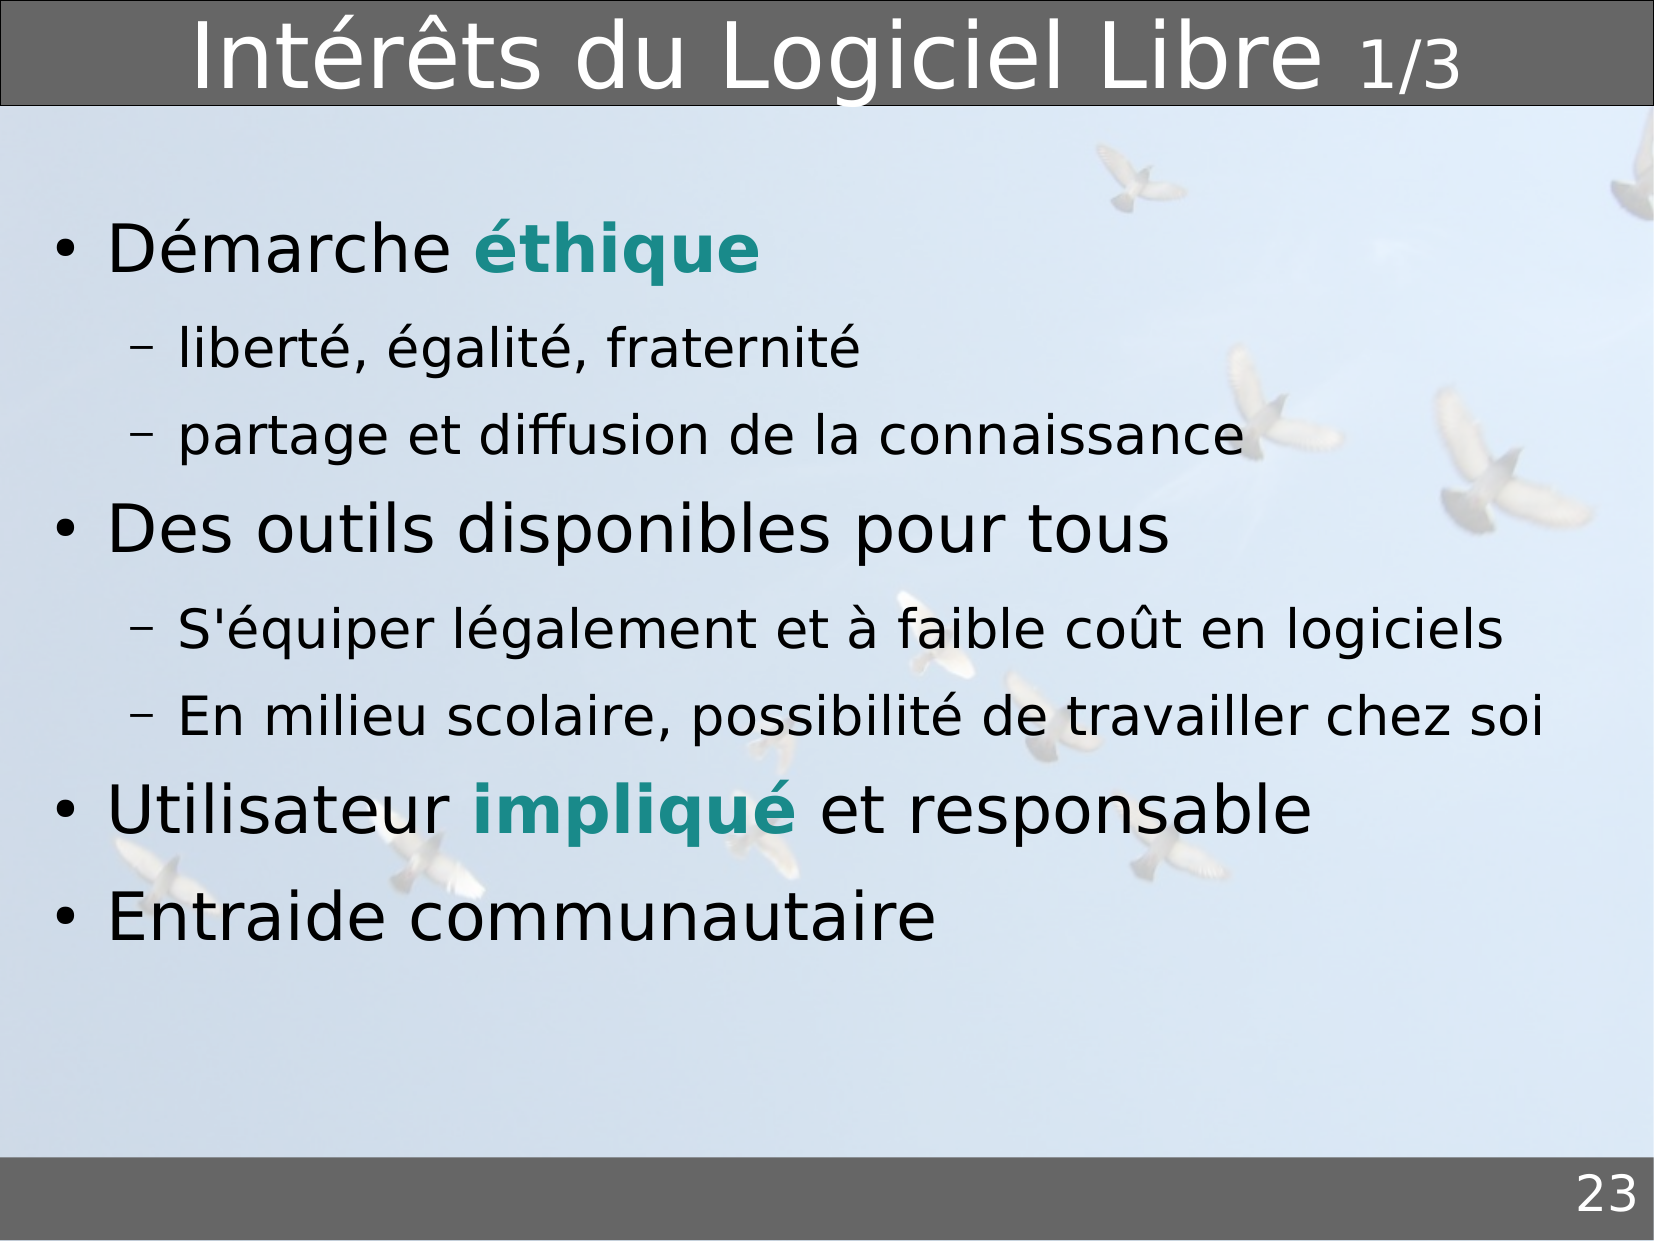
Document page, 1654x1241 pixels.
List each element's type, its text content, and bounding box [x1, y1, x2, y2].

list Démarche éthique liberté, égalité, fraternité partage et diffusion de la connaissance Des outils disponibles pour tous S'équiper légalement et à faible coût en logiciels En milieu scolaire, possibilité de travailler chez soi Utilisateur impliqué et responsable Entraide communautaire [35, 210, 1612, 1029]
title Intérêts du Logiciel Libre 1/3 [0, 0, 1654, 113]
